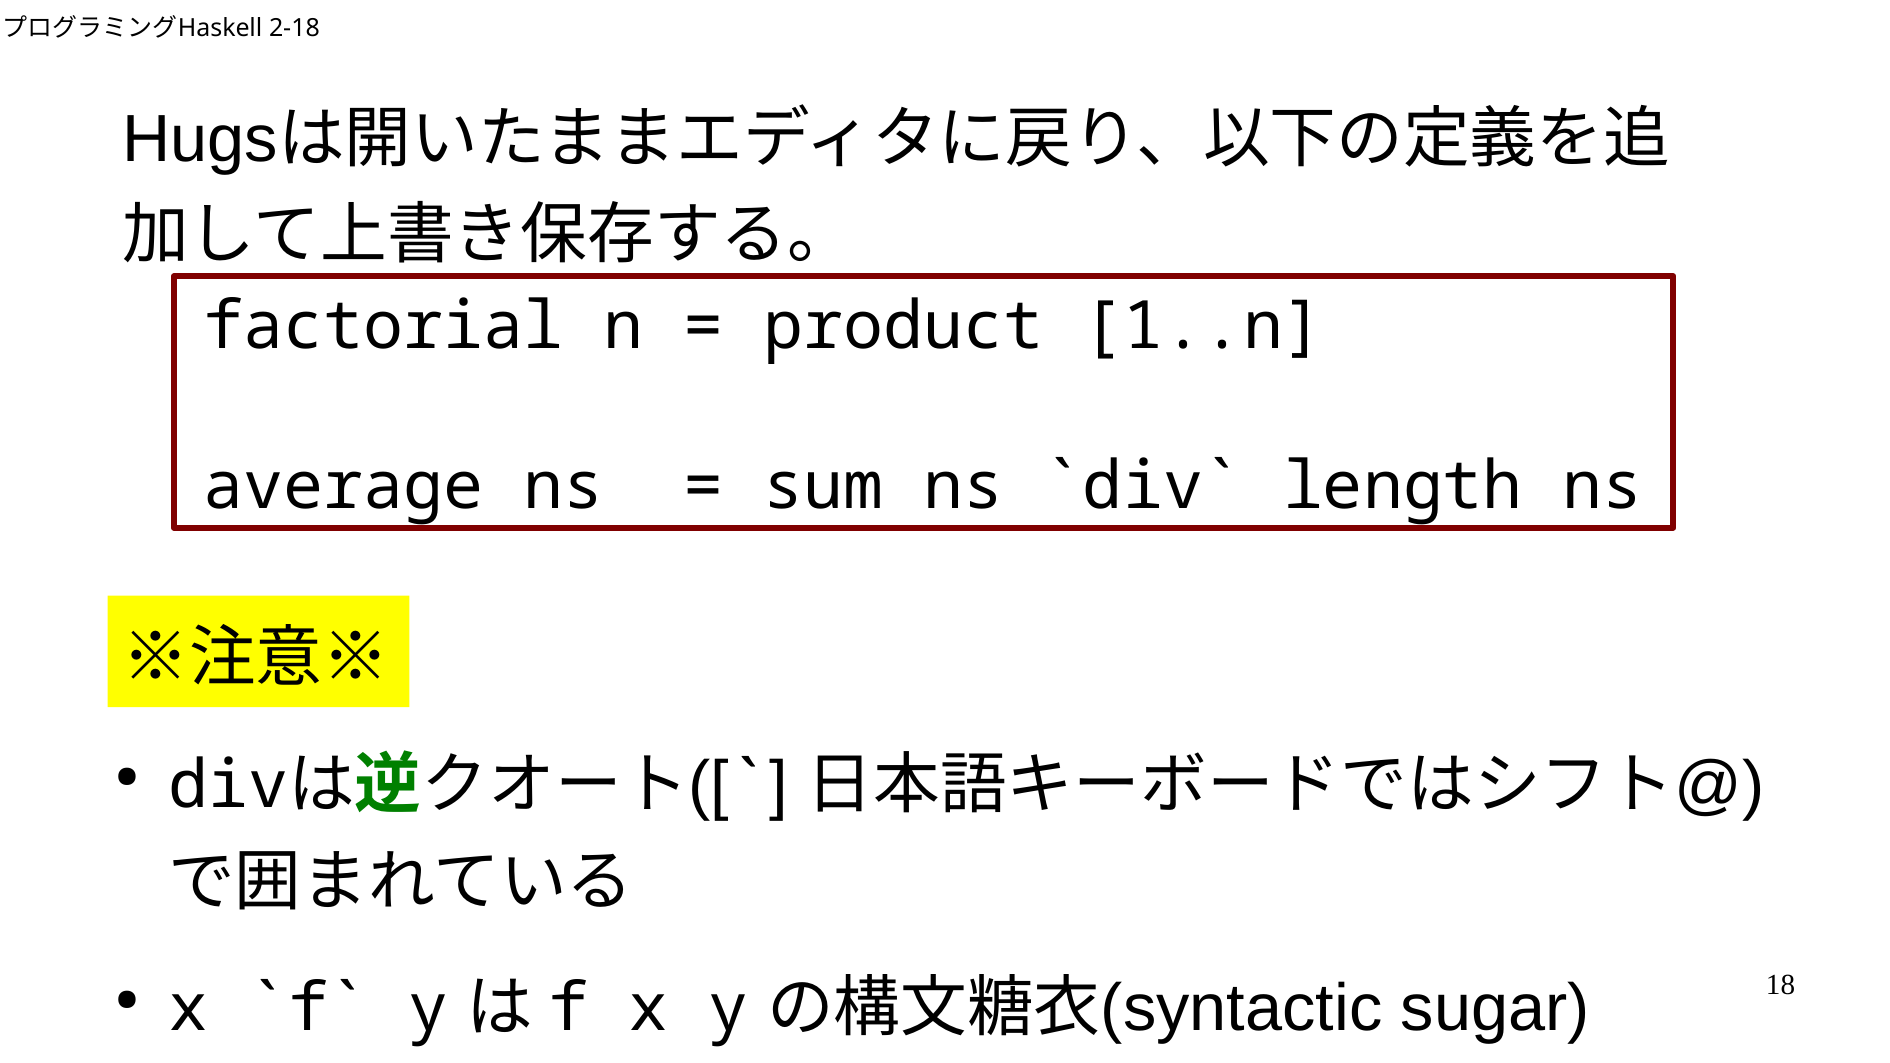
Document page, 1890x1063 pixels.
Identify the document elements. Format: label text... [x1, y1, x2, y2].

list divは逆クオート([`] 日本語キーボードではシフト@)で囲まれている x `f` y は f x y の構文糖衣(syntactic sugar) [94, 726, 1796, 986]
text_box ※注意※ [107, 595, 410, 678]
text_box factorial n = product [1..n] average ns = sum ns `div` length ns [173, 276, 1674, 528]
text_box Hugsは開いたままエディタに戻り、以下の定義を追加して上書き保存する。 [107, 76, 1741, 233]
